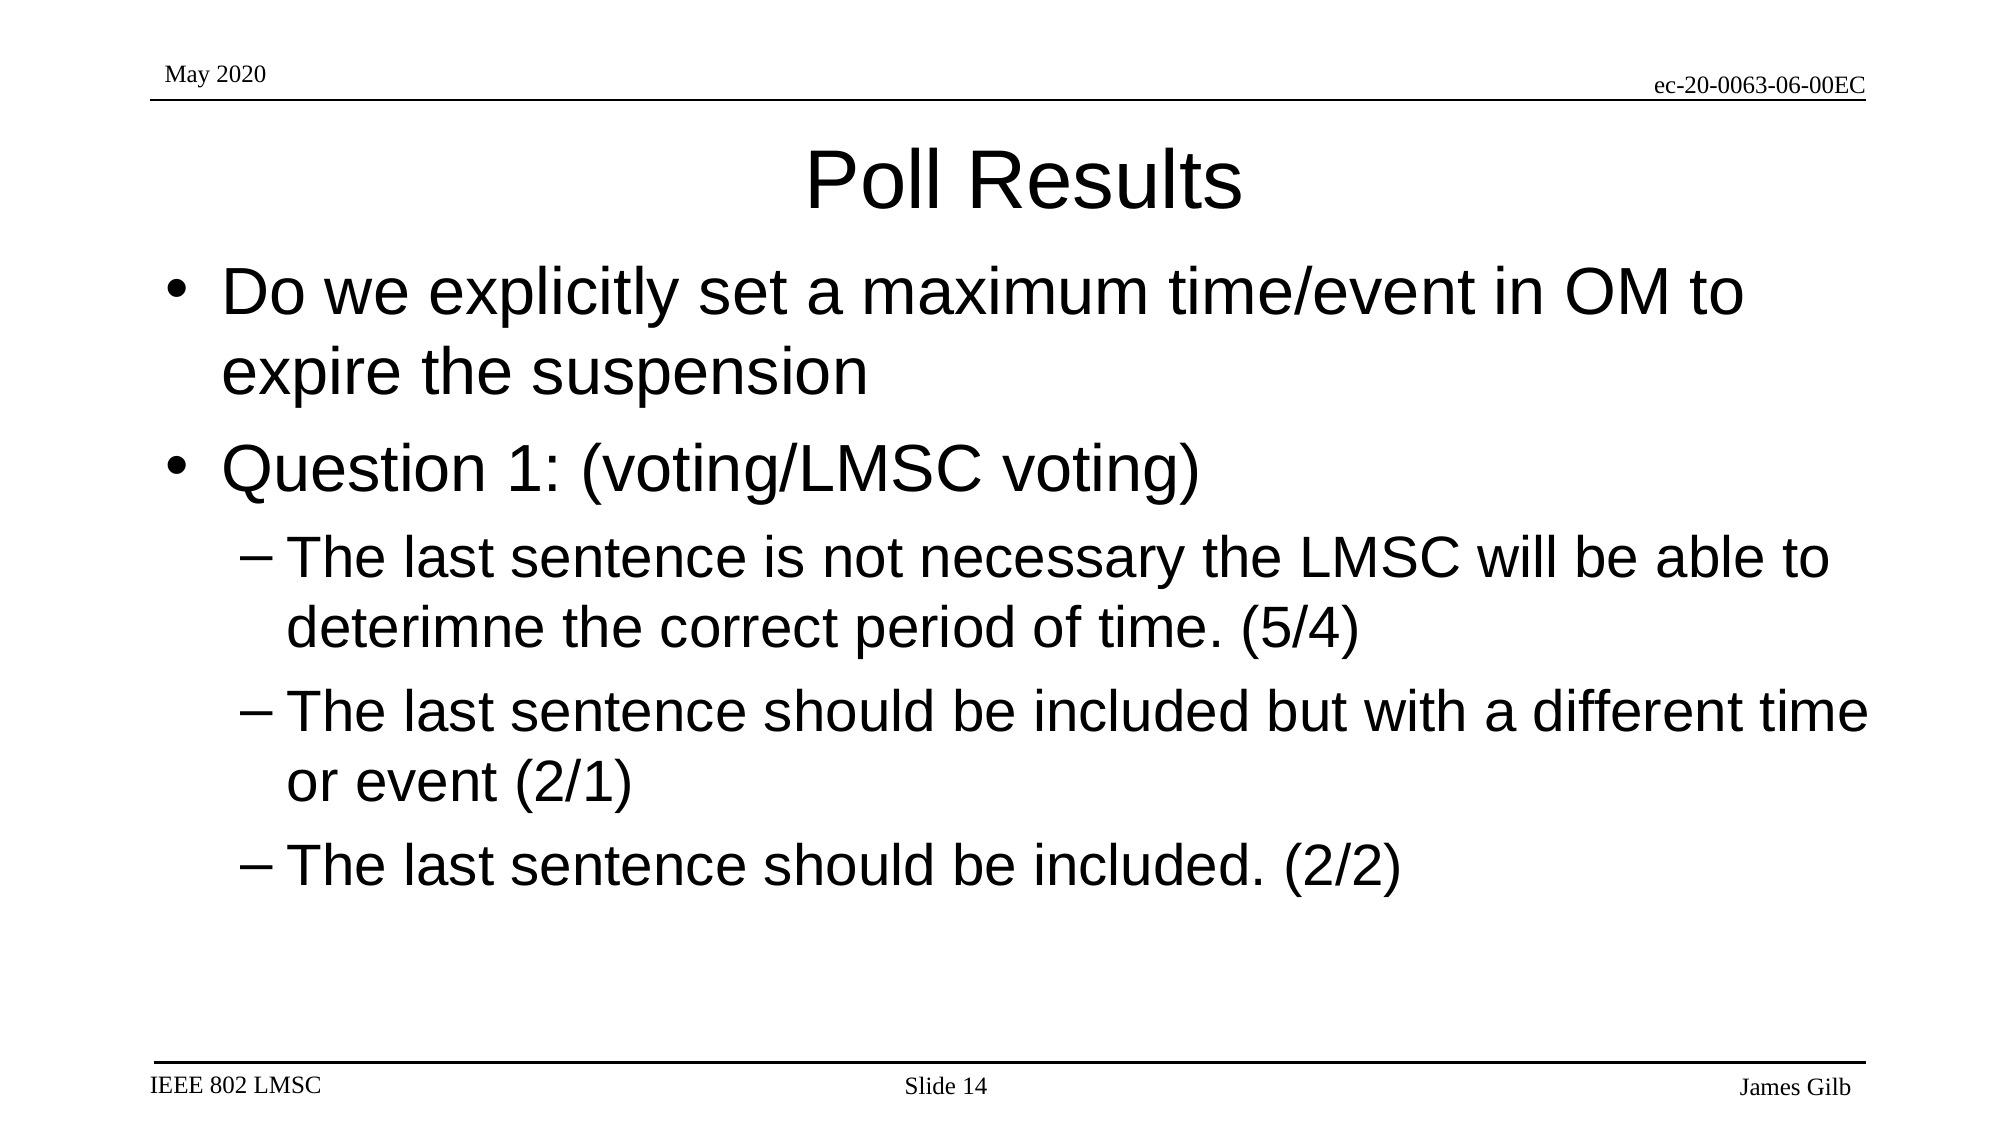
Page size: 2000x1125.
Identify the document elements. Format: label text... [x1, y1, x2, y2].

title Poll Results [149, 112, 1900, 238]
list Do we explicitly set a maximum time/event in OM to expire the suspension Question 1: (voting/LMSC voting) The last sentence is not necessary the LMSC will be able to deterimne the correct period of time. (5/4) The last sentence should be included but with a different time or event (2/1) The last sentence should be included. (2/2) [149, 239, 1900, 1051]
